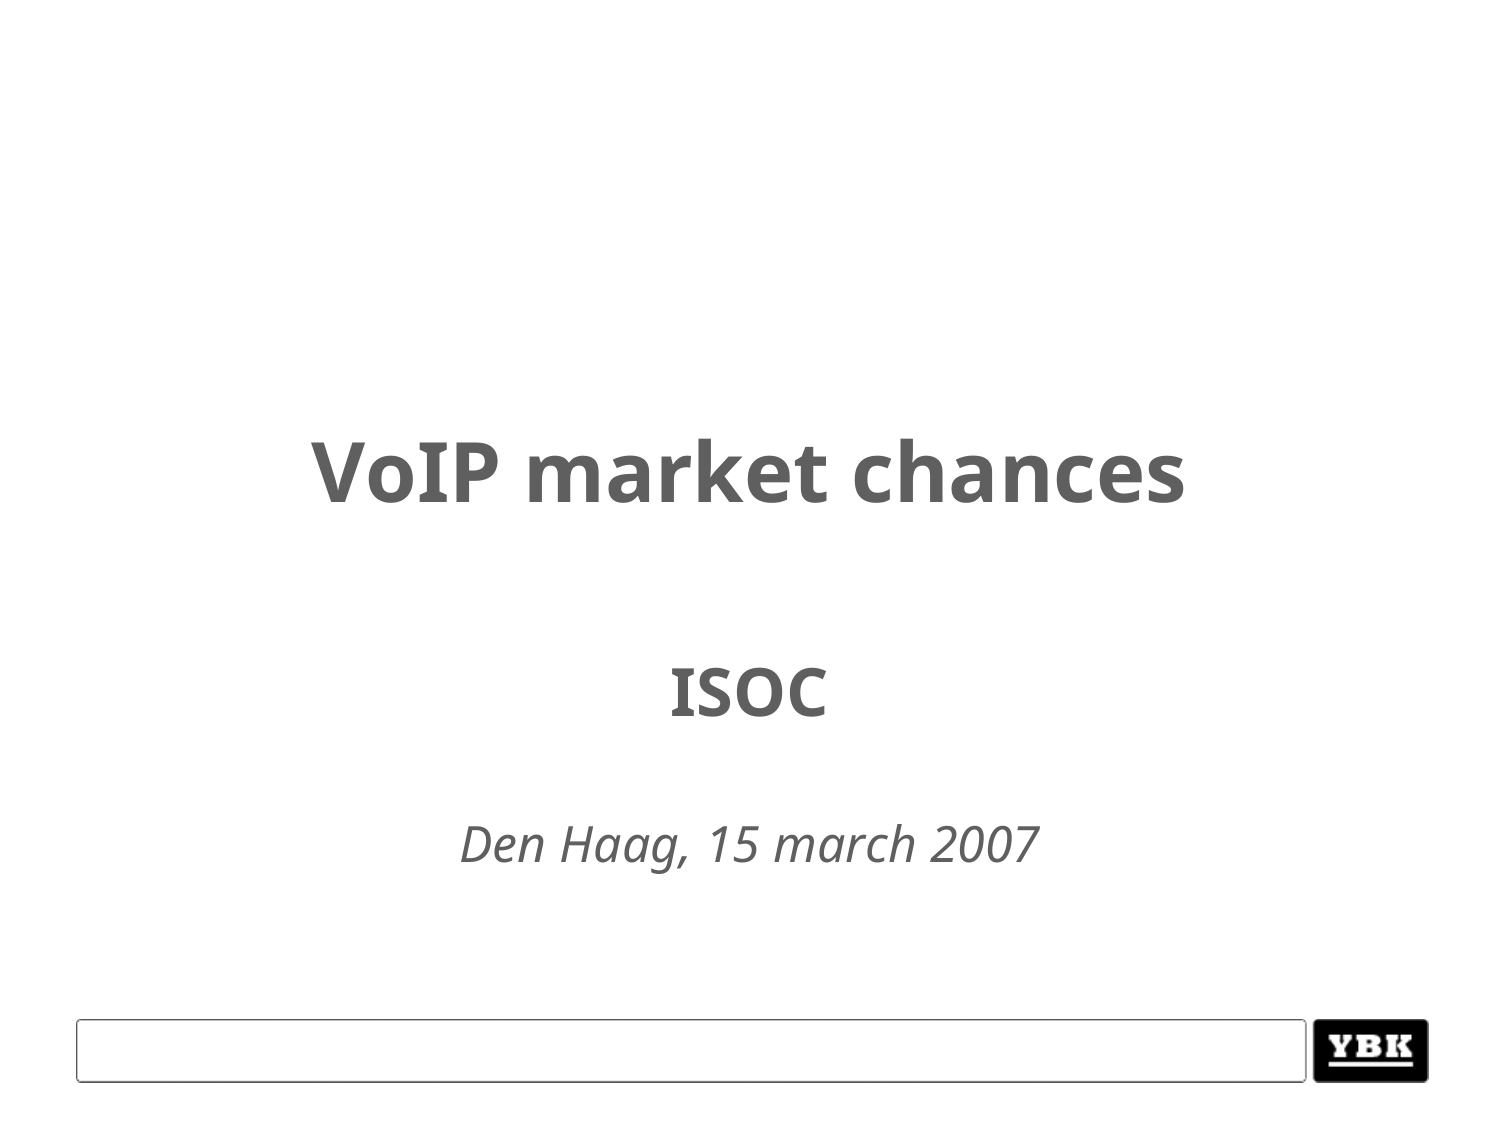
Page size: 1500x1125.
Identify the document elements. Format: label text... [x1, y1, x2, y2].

title VoIP market chances [112, 349, 1388, 591]
subtitle ISOC Den Haag, 15 march 2007 [225, 637, 1276, 926]
picture [76, 1019, 1429, 1083]
